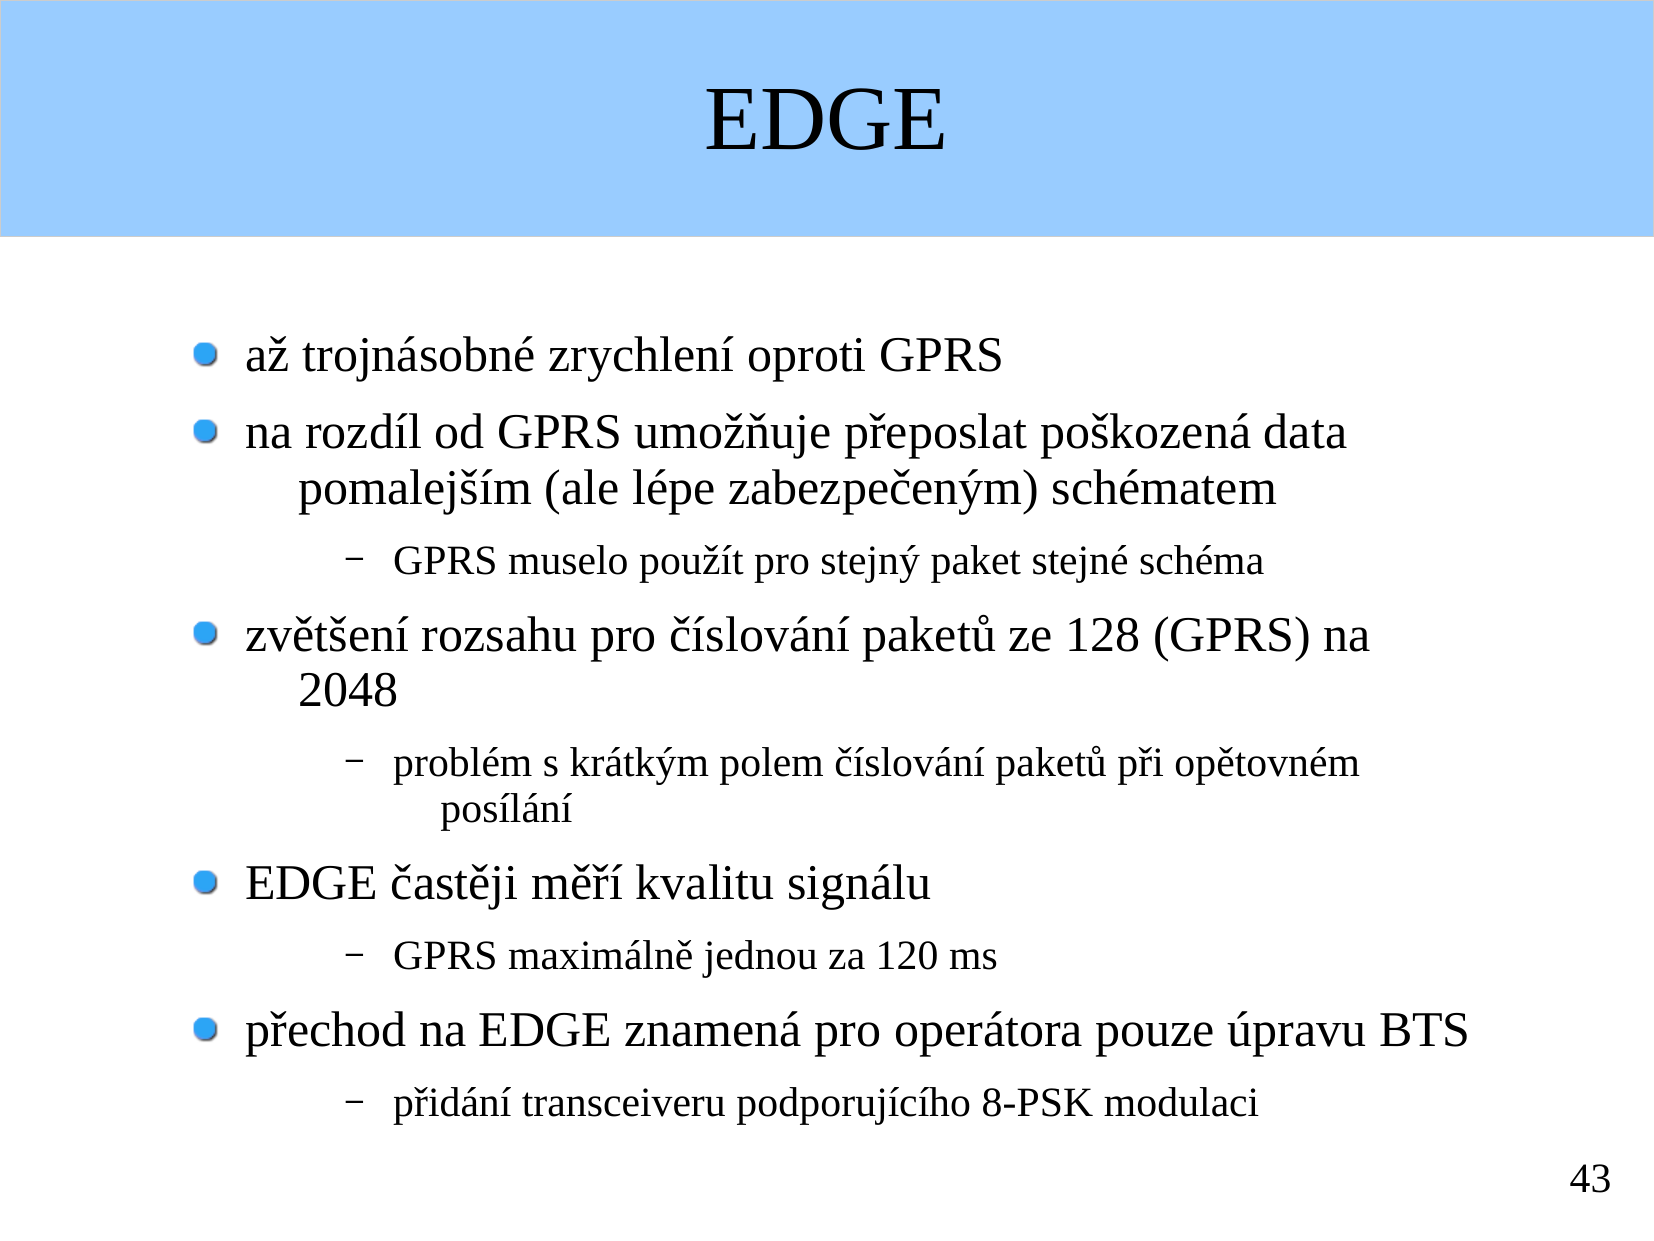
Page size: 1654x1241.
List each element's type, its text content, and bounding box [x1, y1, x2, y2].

list až trojnásobné zrychlení oproti GPRS na rozdíl od GPRS umožňuje přeposlat poškozená data pomalejším (ale lépe zabezpečeným) schématem GPRS muselo použít pro stejný paket stejné schéma zvětšení rozsahu pro číslování paketů ze 128 (GPRS) na 2048 problém s krátkým polem číslování paketů při opětovném posílání EDGE častěji měří kvalitu signálu GPRS maximálně jednou za 120 ms přechod na EDGE znamená pro operátora pouze úpravu BTS přidání transceiveru podporujícího 8-PSK modulaci [156, 327, 1483, 1222]
title EDGE [0, 0, 1654, 237]
